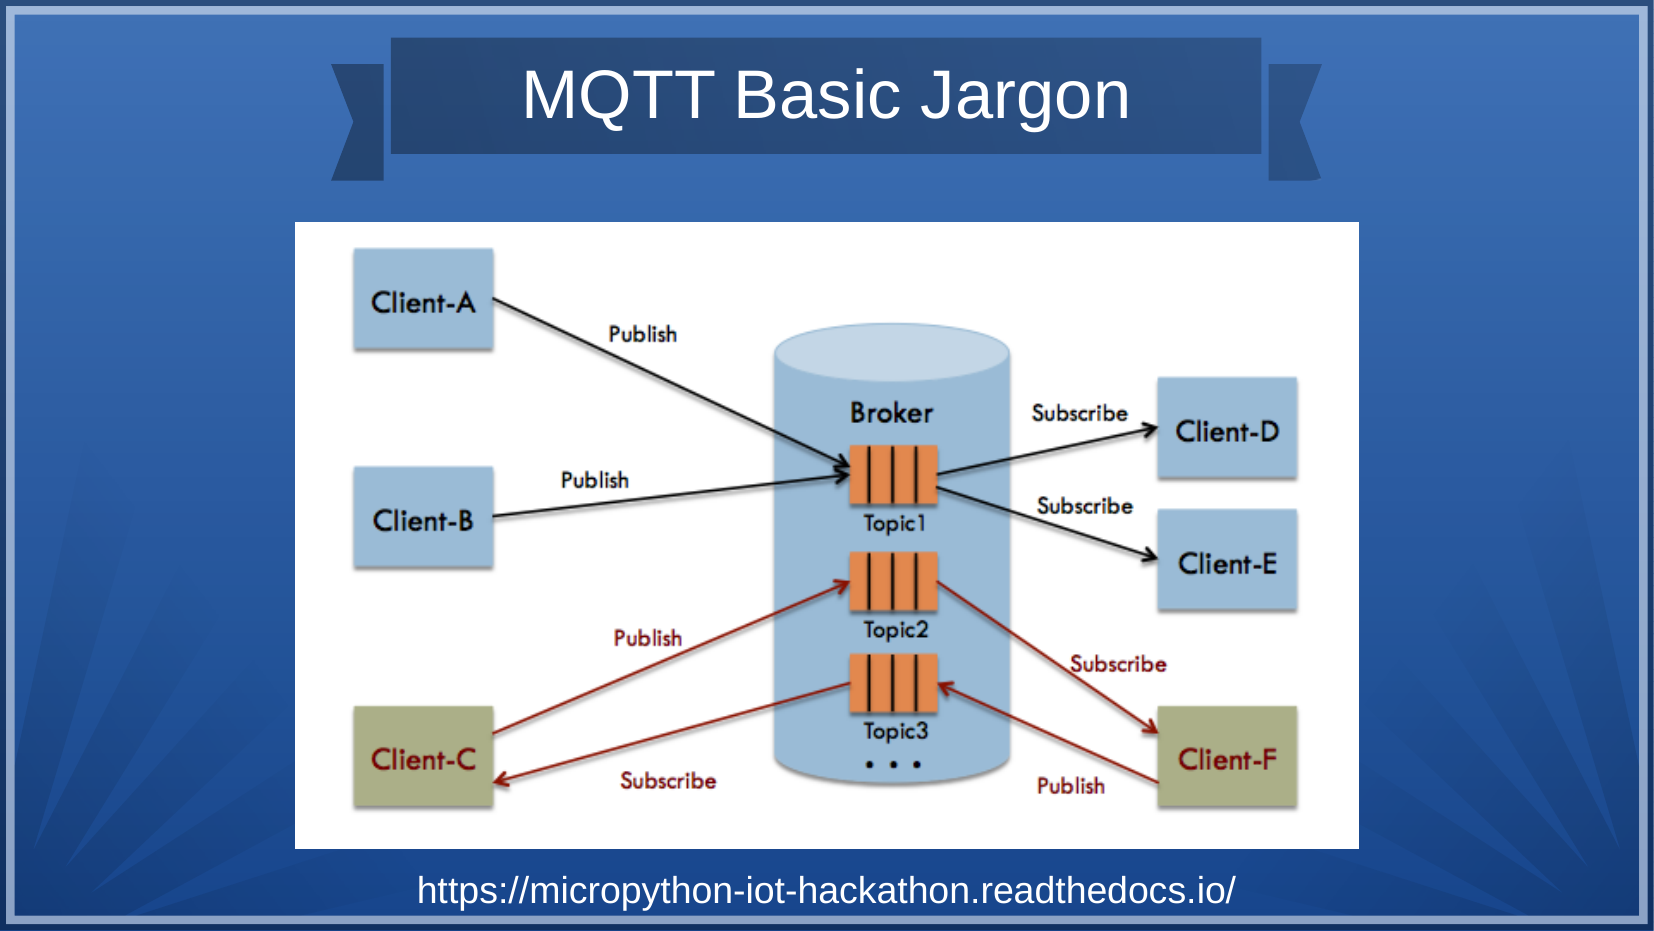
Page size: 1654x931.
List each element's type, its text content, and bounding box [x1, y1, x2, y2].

text_box https://micropython-iot-hackathon.readthedocs.io/ [402, 862, 1252, 920]
title MQTT Basic Jargon [389, 35, 1264, 154]
picture [295, 222, 1359, 849]
